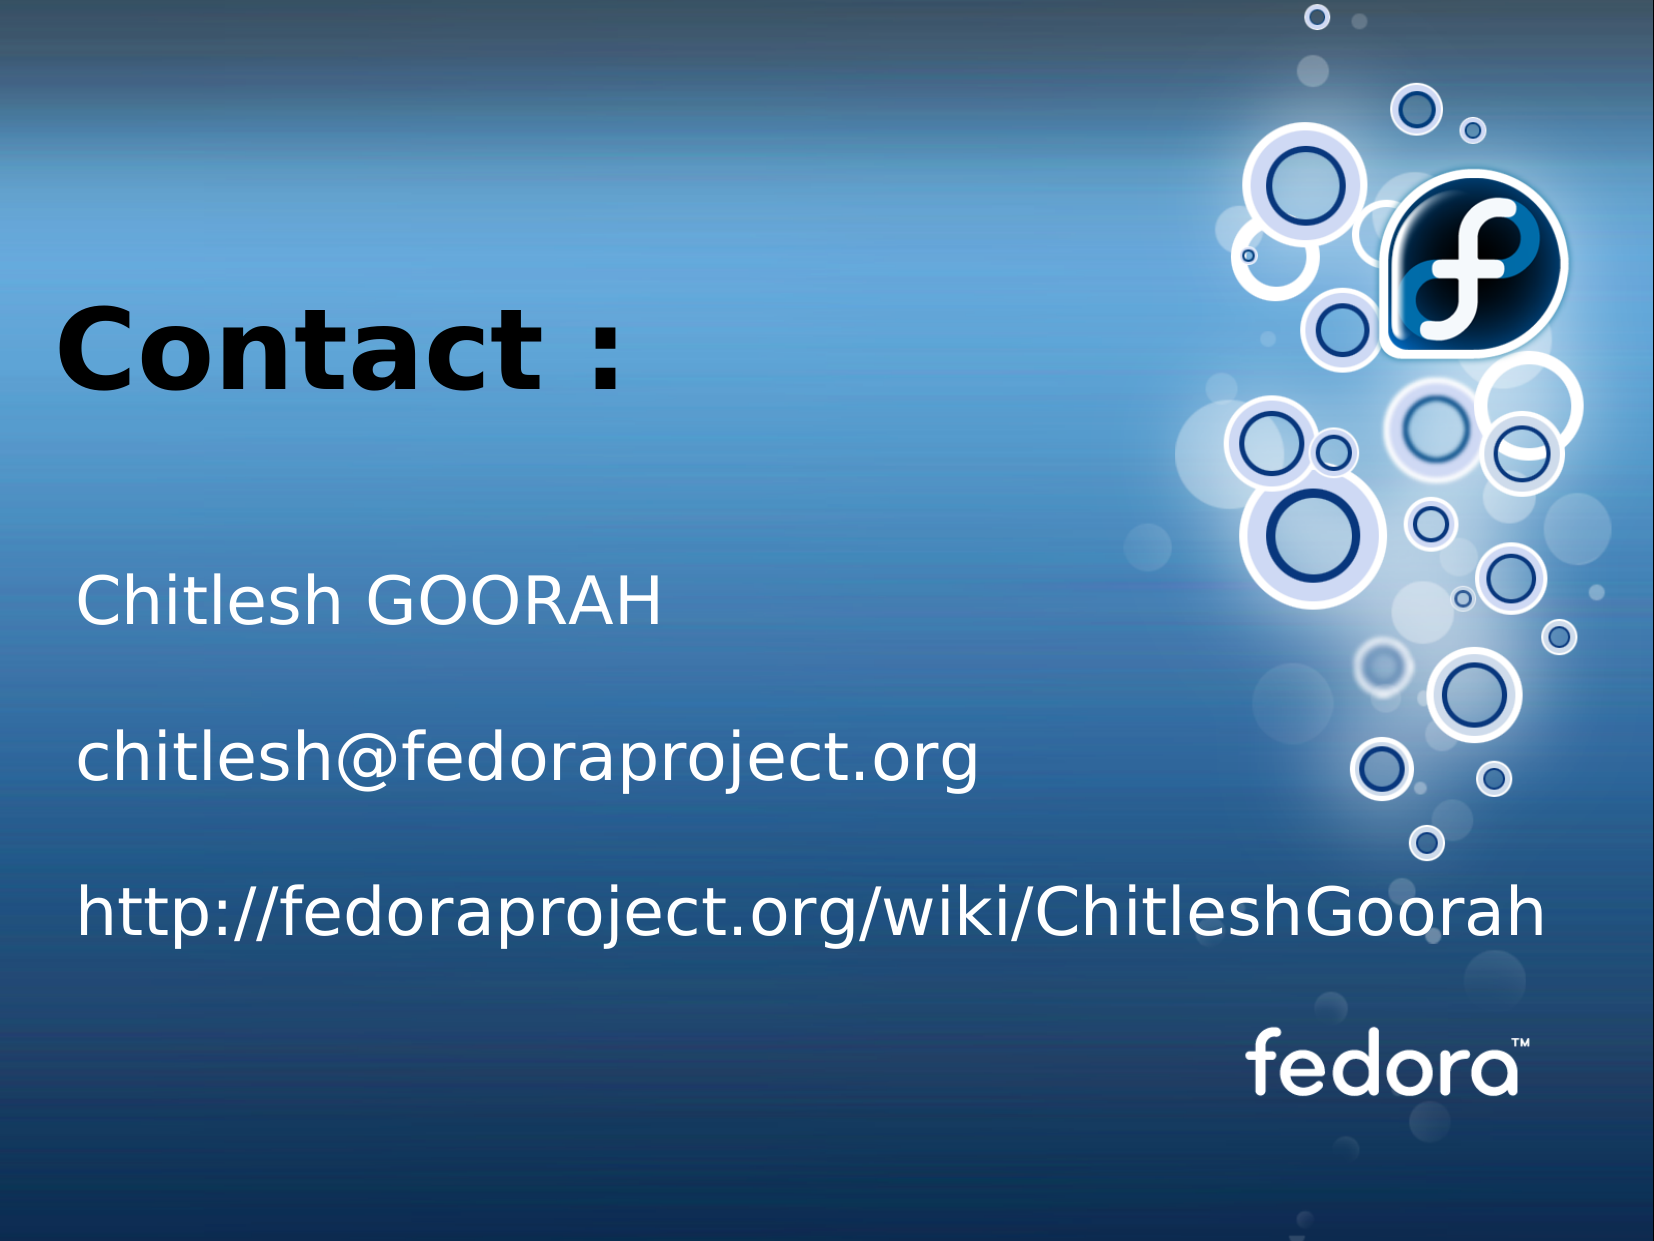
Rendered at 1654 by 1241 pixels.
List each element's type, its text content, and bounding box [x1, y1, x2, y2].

title Contact : [8, 264, 676, 563]
text_box Chitlesh GOORAH chitlesh@fedoraproject.org http://fedoraproject.org/wiki/ChitleshGoorah [75, 562, 1552, 952]
picture [0, 0, 1653, 1241]
